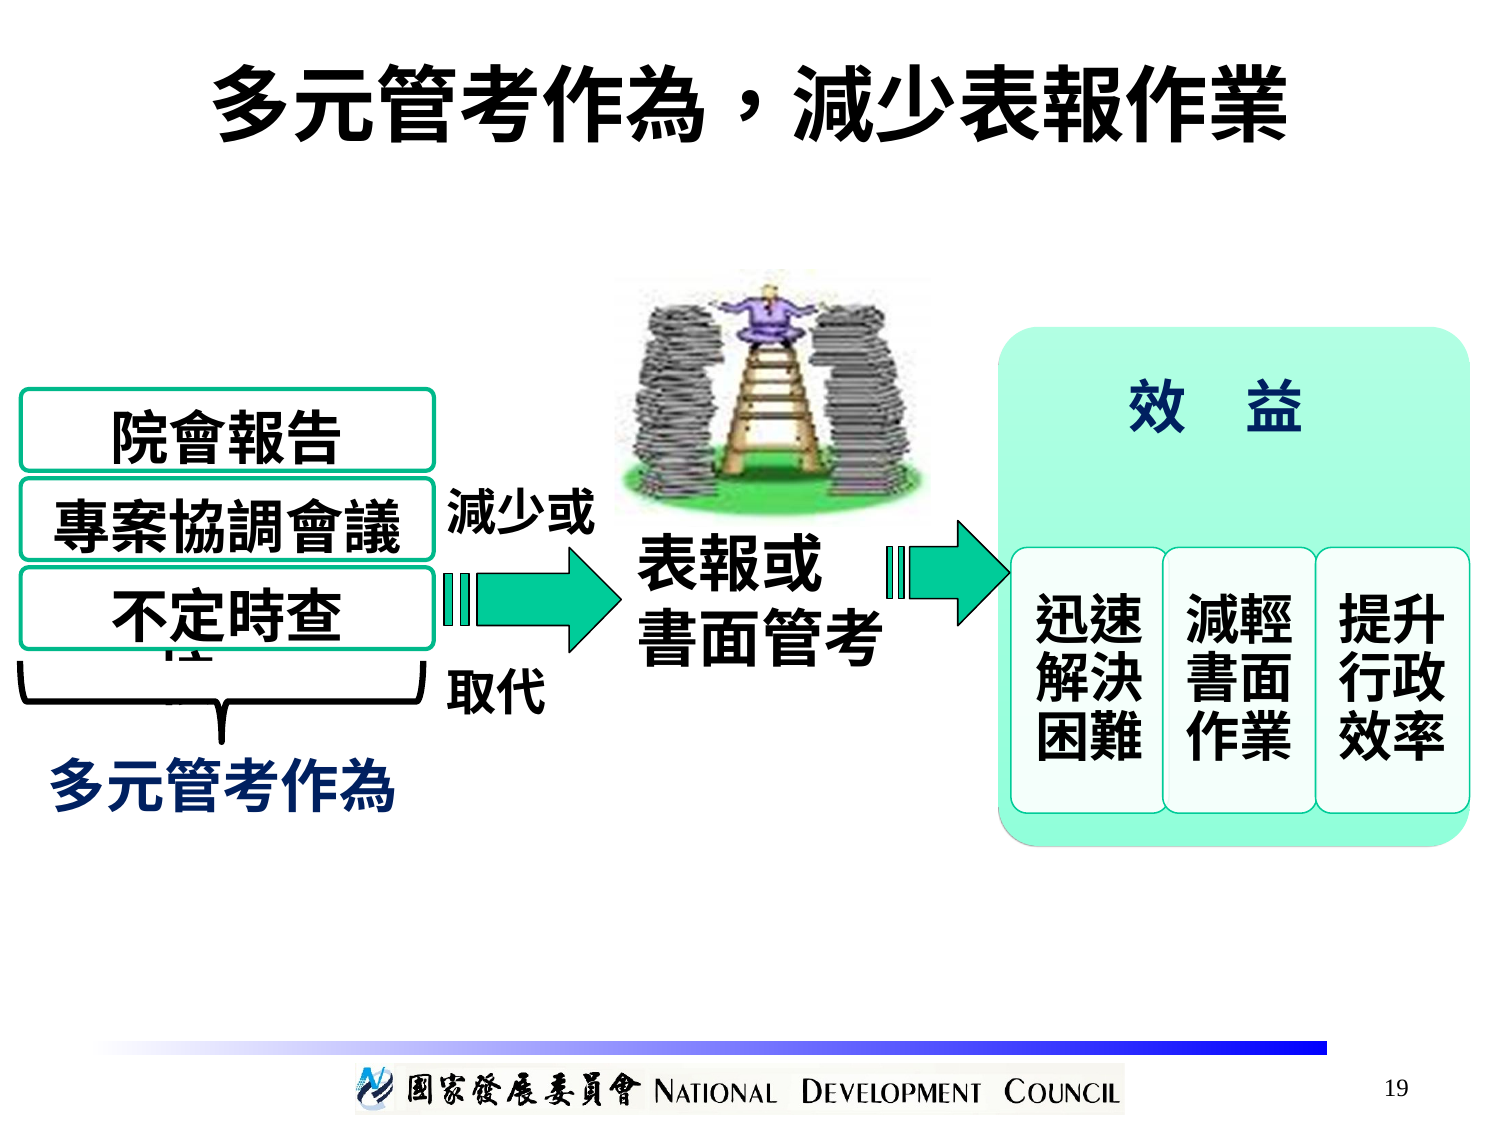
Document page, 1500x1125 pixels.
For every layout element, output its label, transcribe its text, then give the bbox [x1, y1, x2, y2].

text_box 不定時查核.. [20, 567, 431, 650]
text_box [1368, 1063, 1485, 1100]
text_box [20, 660, 424, 716]
text_box 效 益 [994, 337, 1439, 474]
text_box 迅速解決困難 [1010, 547, 1166, 814]
text_box 多元管考作為 [0, 716, 445, 853]
text_box 提升行政效率 [1315, 547, 1470, 814]
text_box 減少或 取代 [431, 473, 621, 774]
picture [614, 269, 931, 527]
text_box 院會報告 [20, 388, 434, 471]
text_box [998, 575, 1470, 847]
text_box 表報或 書面管考 [621, 516, 935, 681]
text_box 專案協調會議 [20, 478, 431, 561]
text_box 減輕書面作業 [1162, 547, 1316, 814]
text_box [998, 326, 1470, 570]
title 多元管考作為，減少表報作業 [75, 45, 1426, 233]
